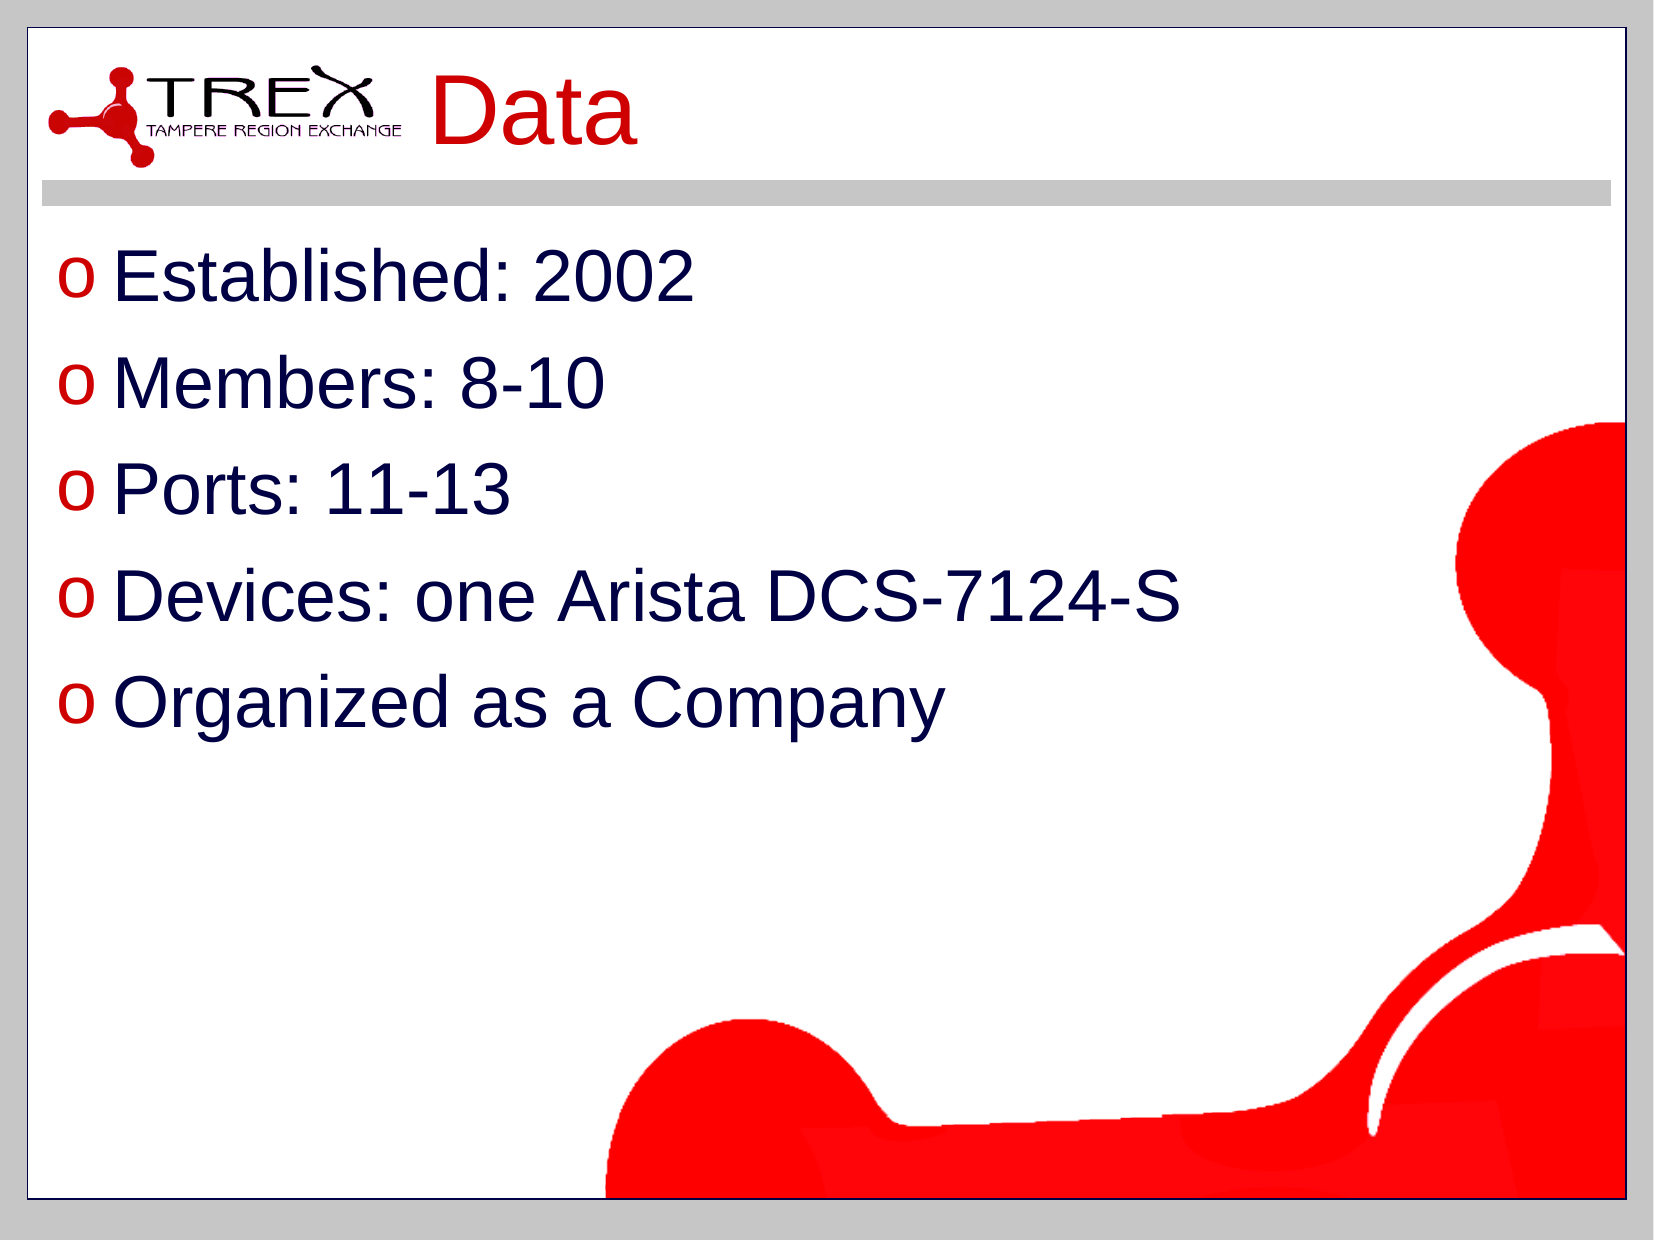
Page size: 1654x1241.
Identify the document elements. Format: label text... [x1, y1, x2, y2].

picture [41, 53, 413, 180]
list Established: 2002 Members: 8-10 Ports: 11-13 Devices: one Arista DCS-7124-S Organized as a Company [41, 220, 1613, 1039]
title Data [413, 0, 1613, 220]
